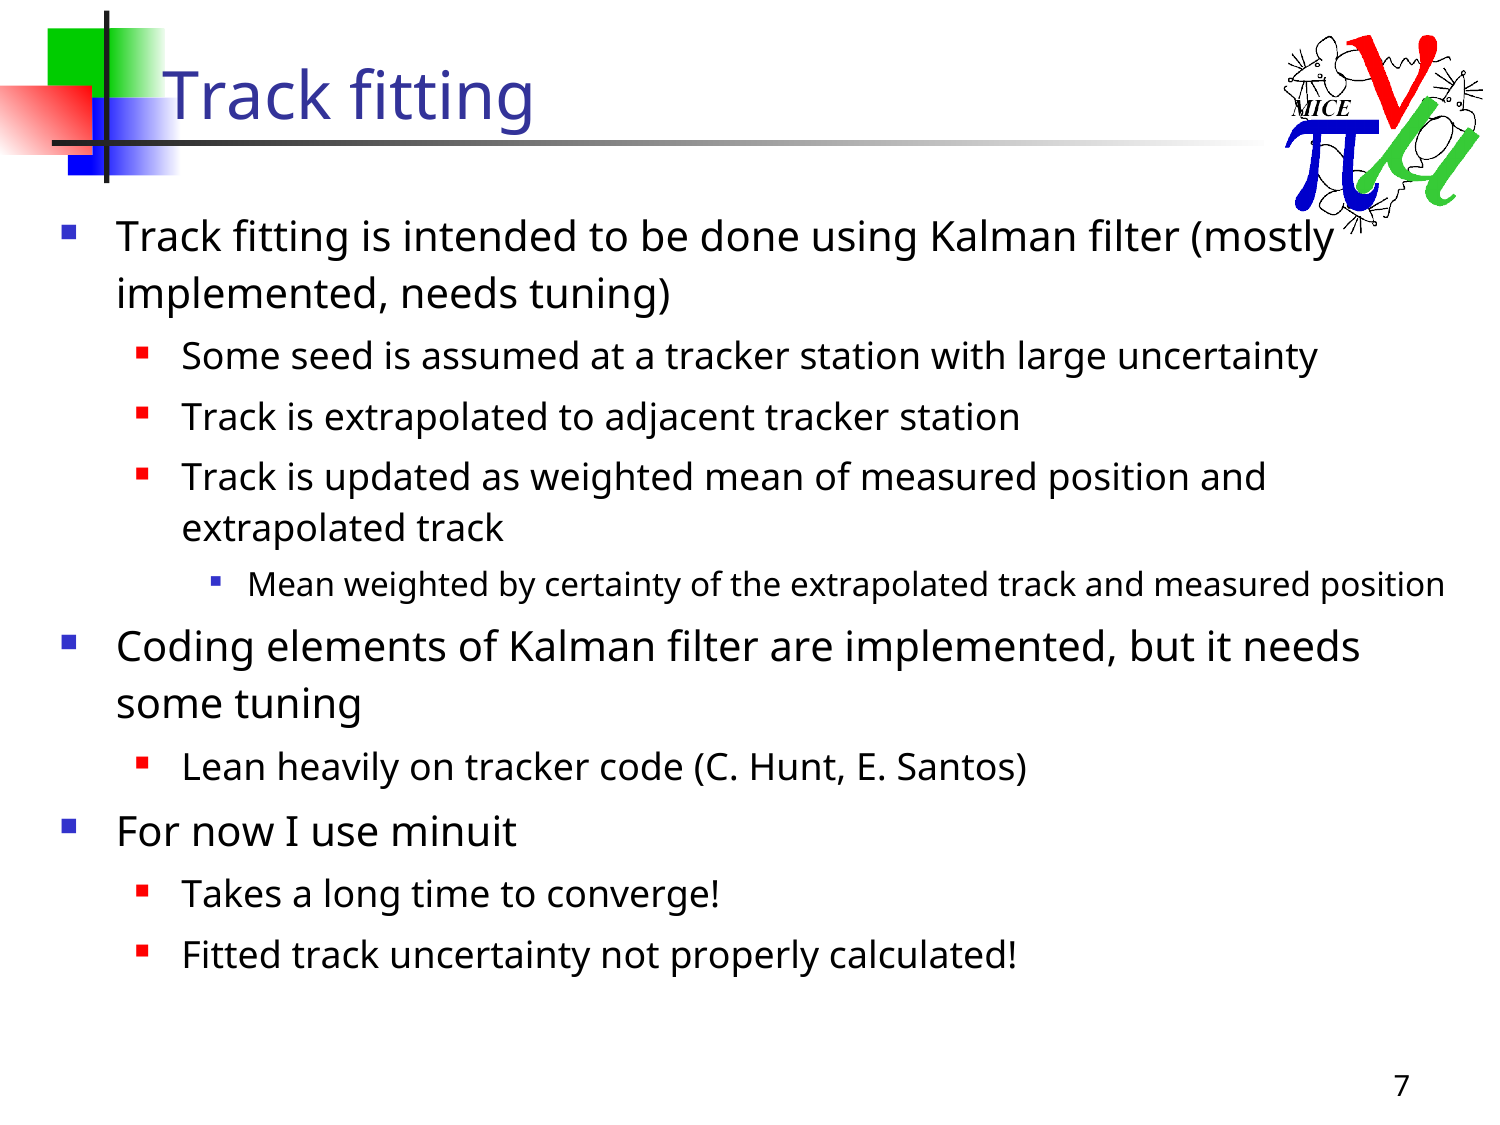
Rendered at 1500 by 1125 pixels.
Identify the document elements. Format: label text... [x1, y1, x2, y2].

title Track fitting [162, 0, 1441, 188]
list Track fitting is intended to be done using Kalman filter (mostly implemented, needs tuning) Some seed is assumed at a tracker station with large uncertainty Track is extrapolated to adjacent tracker station Track is updated as weighted mean of measured position and extrapolated track Mean weighted by certainty of the extrapolated track and measured position Coding elements of Kalman filter are implemented, but it needs some tuning Lean heavily on tracker code (C. Hunt, E. Santos) For now I use minuit Takes a long time to converge! Fitted track uncertainty not properly calculated! [59, 206, 1477, 923]
picture [1264, 5, 1500, 251]
